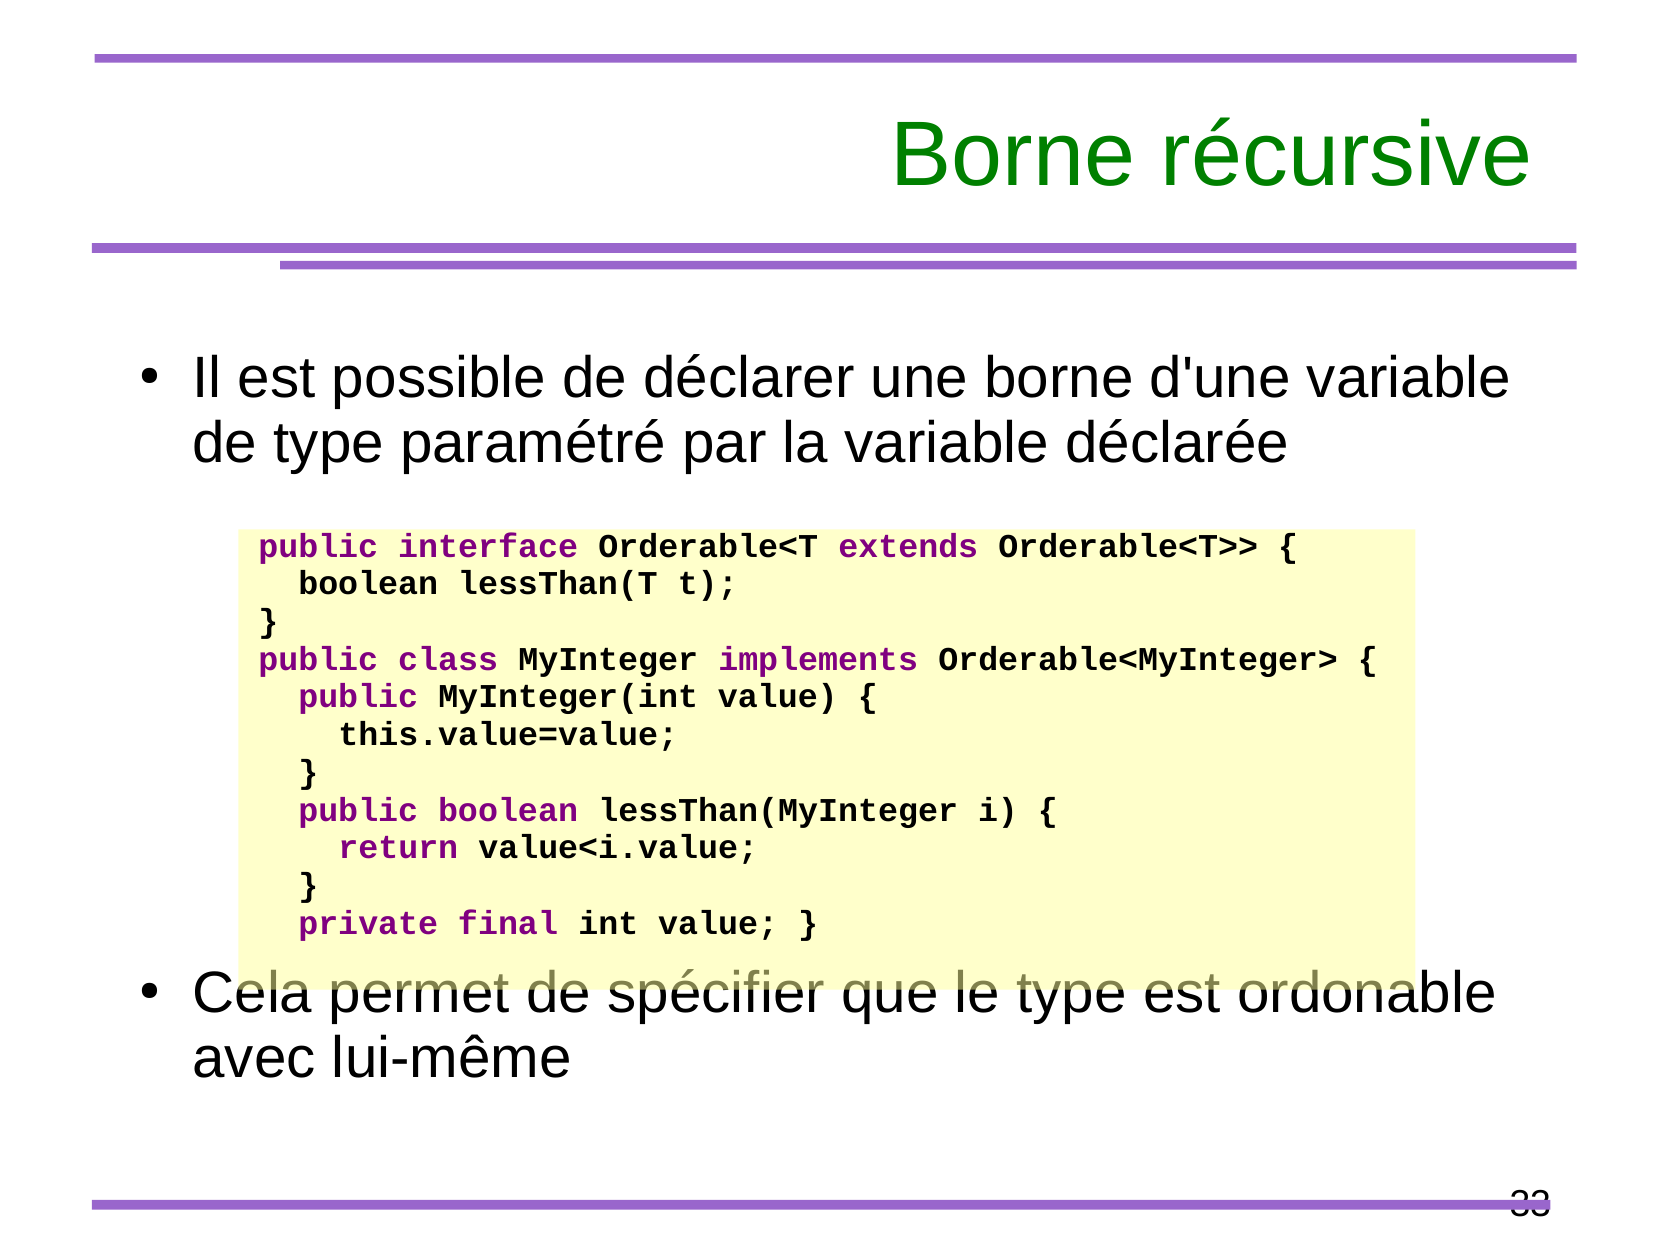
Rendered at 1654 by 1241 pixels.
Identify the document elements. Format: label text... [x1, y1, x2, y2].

title Borne récursive [121, 49, 1534, 257]
list Il est possible de déclarer une borne d'une variable de type paramétré par la variable déclarée Cela permet de spécifier que le type est ordonable avec lui-même [121, 344, 1534, 1127]
text_box public interface Orderable<T extends Orderable<T>> { boolean lessThan(T t); } public class MyInteger implements Orderable<MyInteger> { public MyInteger(int value) { this.value=value; } public boolean lessThan(MyInteger i) { return value<i.value; } private final int value; } [238, 529, 1416, 990]
